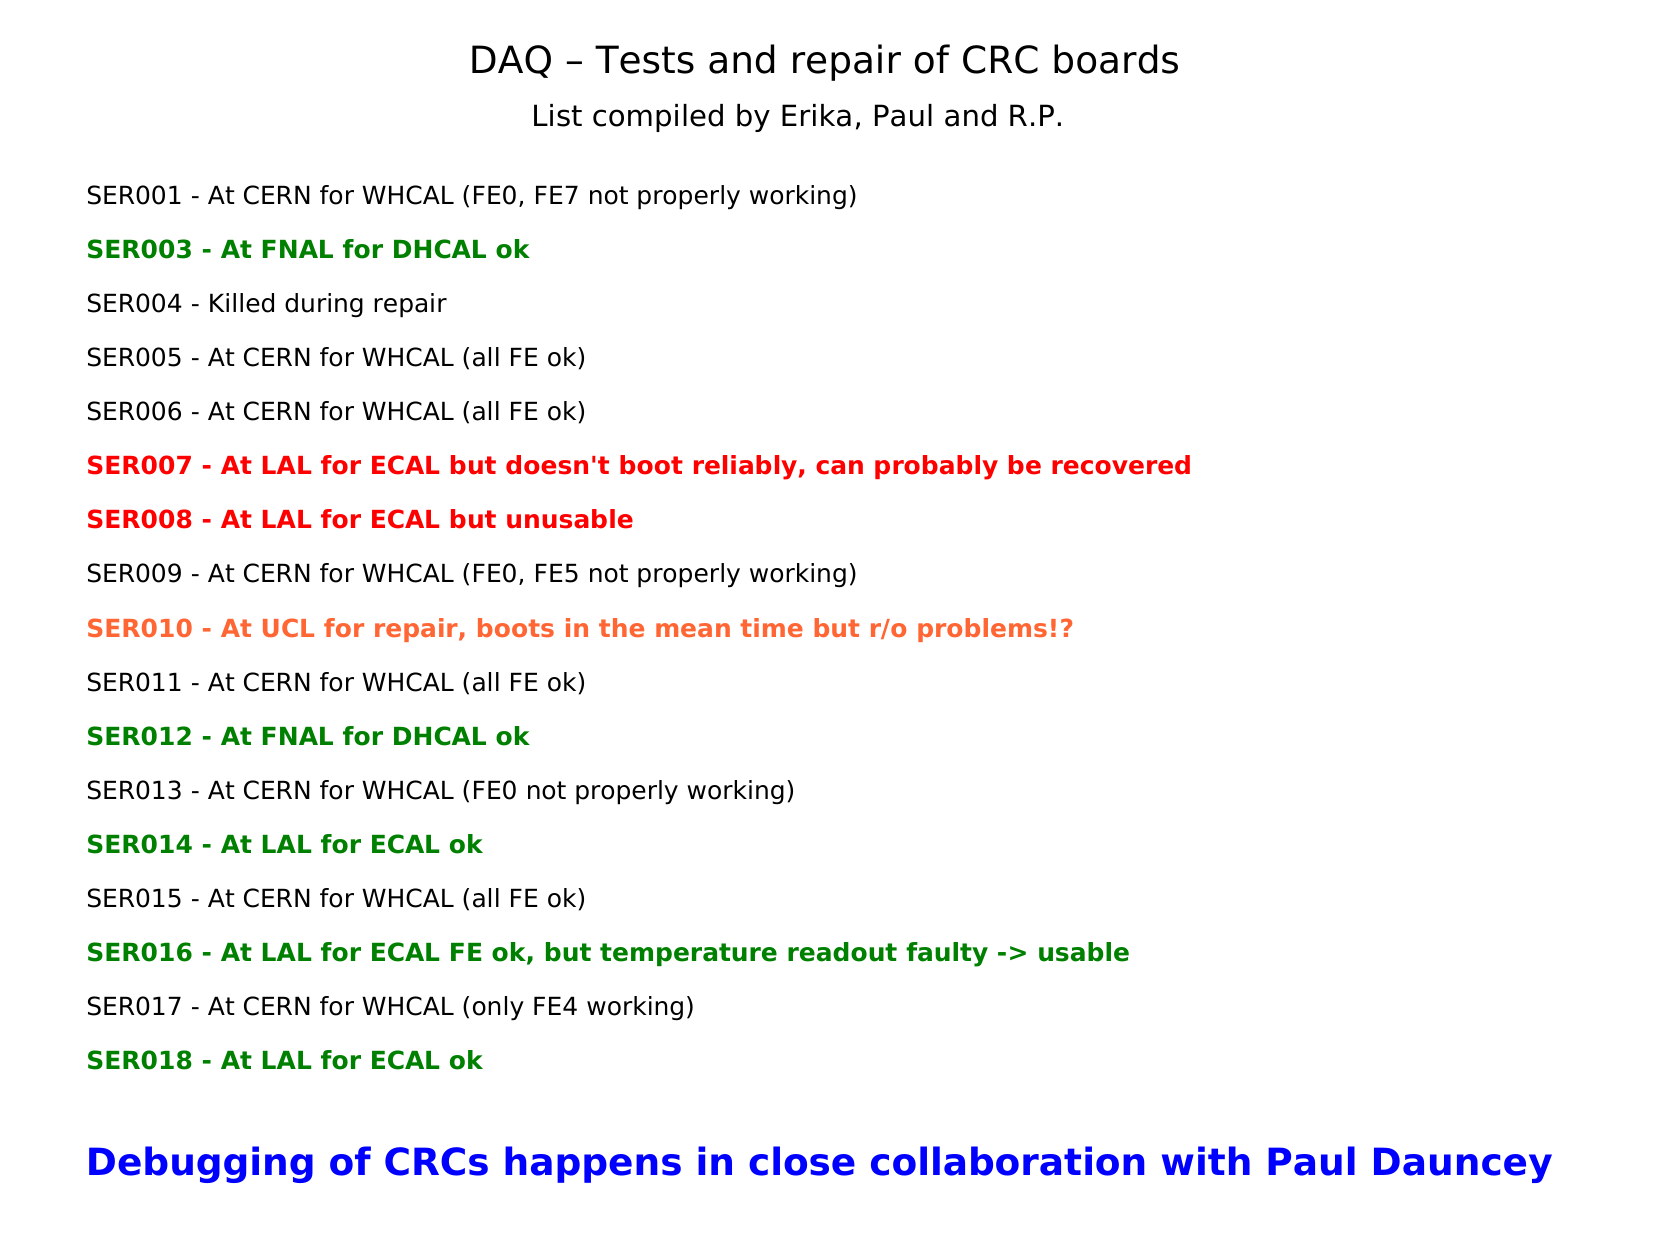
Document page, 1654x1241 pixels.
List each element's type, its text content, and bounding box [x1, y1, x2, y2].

text_box List compiled by Erika, Paul and R.P. [516, 91, 1079, 141]
text_box DAQ – Tests and repair of CRC boards [454, 31, 1180, 90]
text_box SER001 - At CERN for WHCAL (FE0, FE7 not properly working) SER003 - At FNAL for DHCAL ok SER004 - Killed during repair SER005 - At CERN for WHCAL (all FE ok) SER006 - At CERN for WHCAL (all FE ok) SER007 - At LAL for ECAL but doesn't boot reliably, can probably be recovered SER008 - At LAL for ECAL but unusable SER009 - At CERN for WHCAL (FE0, FE5 not properly working) SER010 - At UCL for repair, boots in the mean time but r/o problems!? SER011 - At CERN for WHCAL (all FE ok) SER012 - At FNAL for DHCAL ok SER013 - At CERN for WHCAL (FE0 not properly working) SER014 - At LAL for ECAL ok SER015 - At CERN for WHCAL (all FE ok) SER016 - At LAL for ECAL FE ok, but temperature readout faulty -> usable SER017 - At CERN for WHCAL (only FE4 working) SER018 - At LAL for ECAL ok [71, 173, 1388, 1133]
text_box Debugging of CRCs happens in close collaboration with Paul Dauncey [71, 1133, 1536, 1193]
